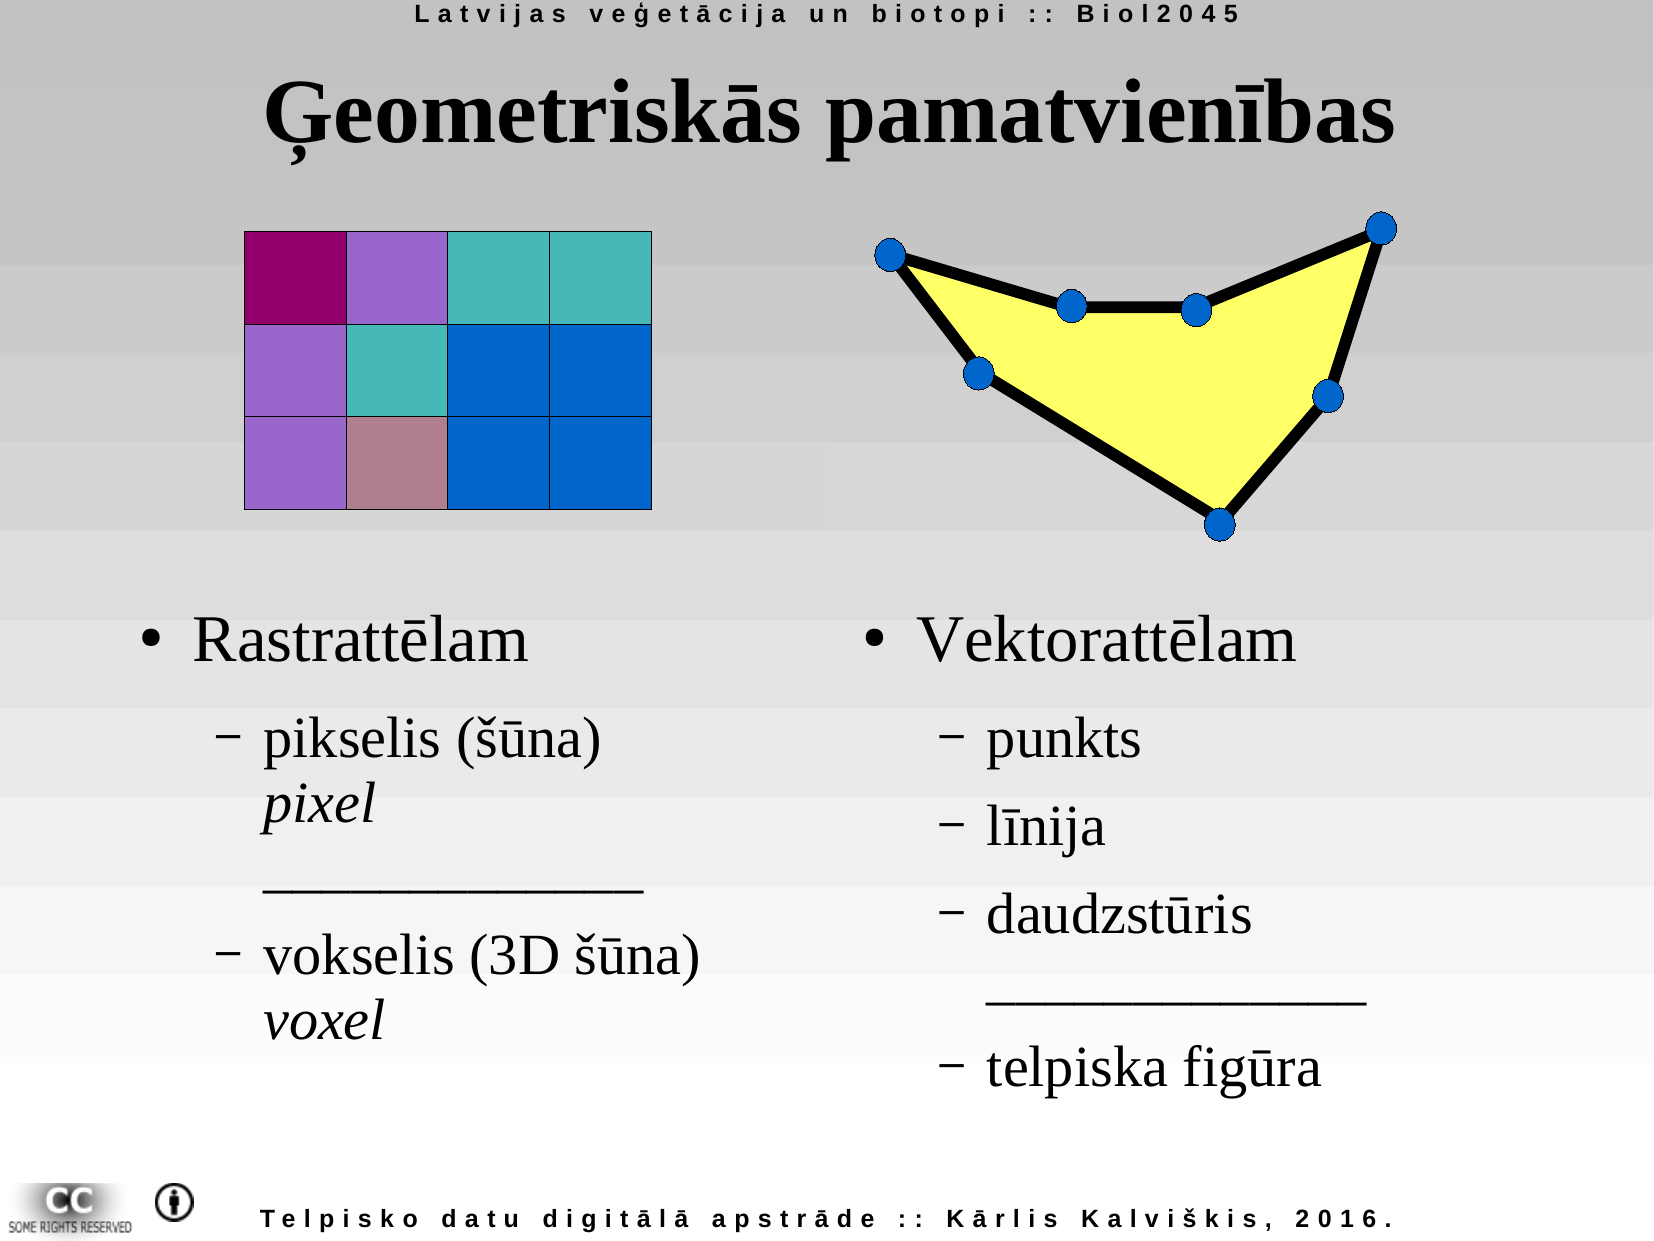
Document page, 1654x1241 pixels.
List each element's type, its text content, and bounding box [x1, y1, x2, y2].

text_box [874, 211, 1397, 542]
text_box [244, 231, 652, 510]
picture [0, 0, 1654, 1241]
list Rastrattēlam pikselis (šūna) pixel _____________ vokselis (3D šūna) voxel [121, 601, 811, 1127]
title Ģeometriskās pamatvienības [34, 61, 1626, 296]
list Vektorattēlam punkts līnija daudzstūris _____________ telpiska figūra [845, 601, 1535, 1158]
